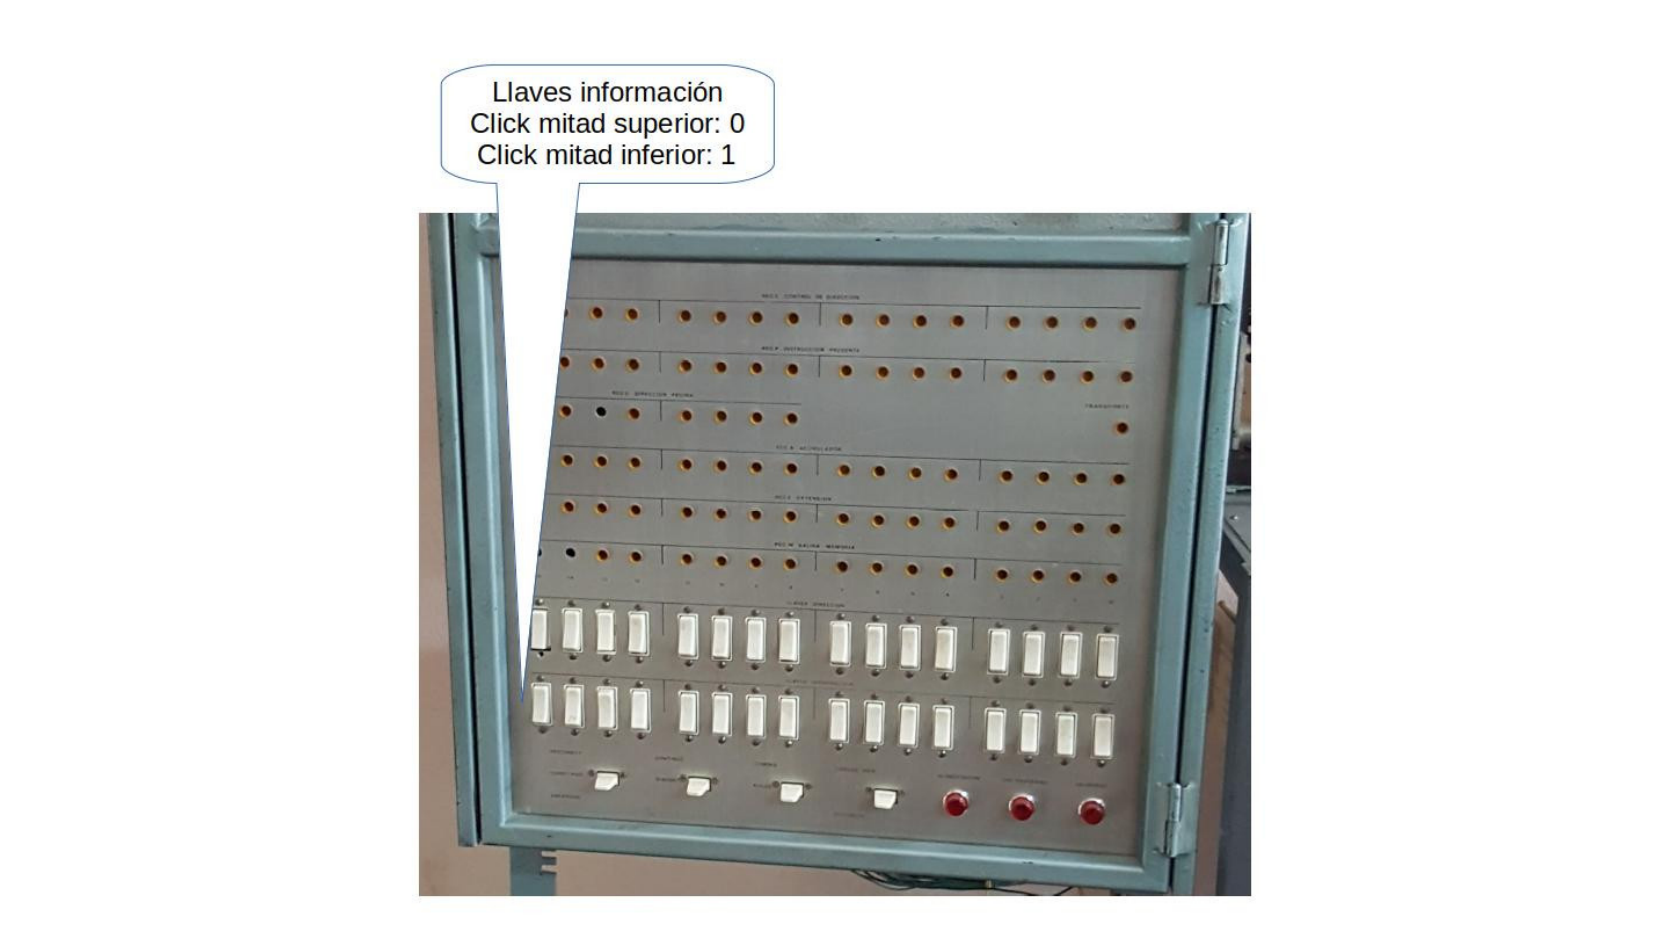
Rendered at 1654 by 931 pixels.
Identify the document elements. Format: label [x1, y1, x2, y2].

picture [375, 3, 1293, 931]
